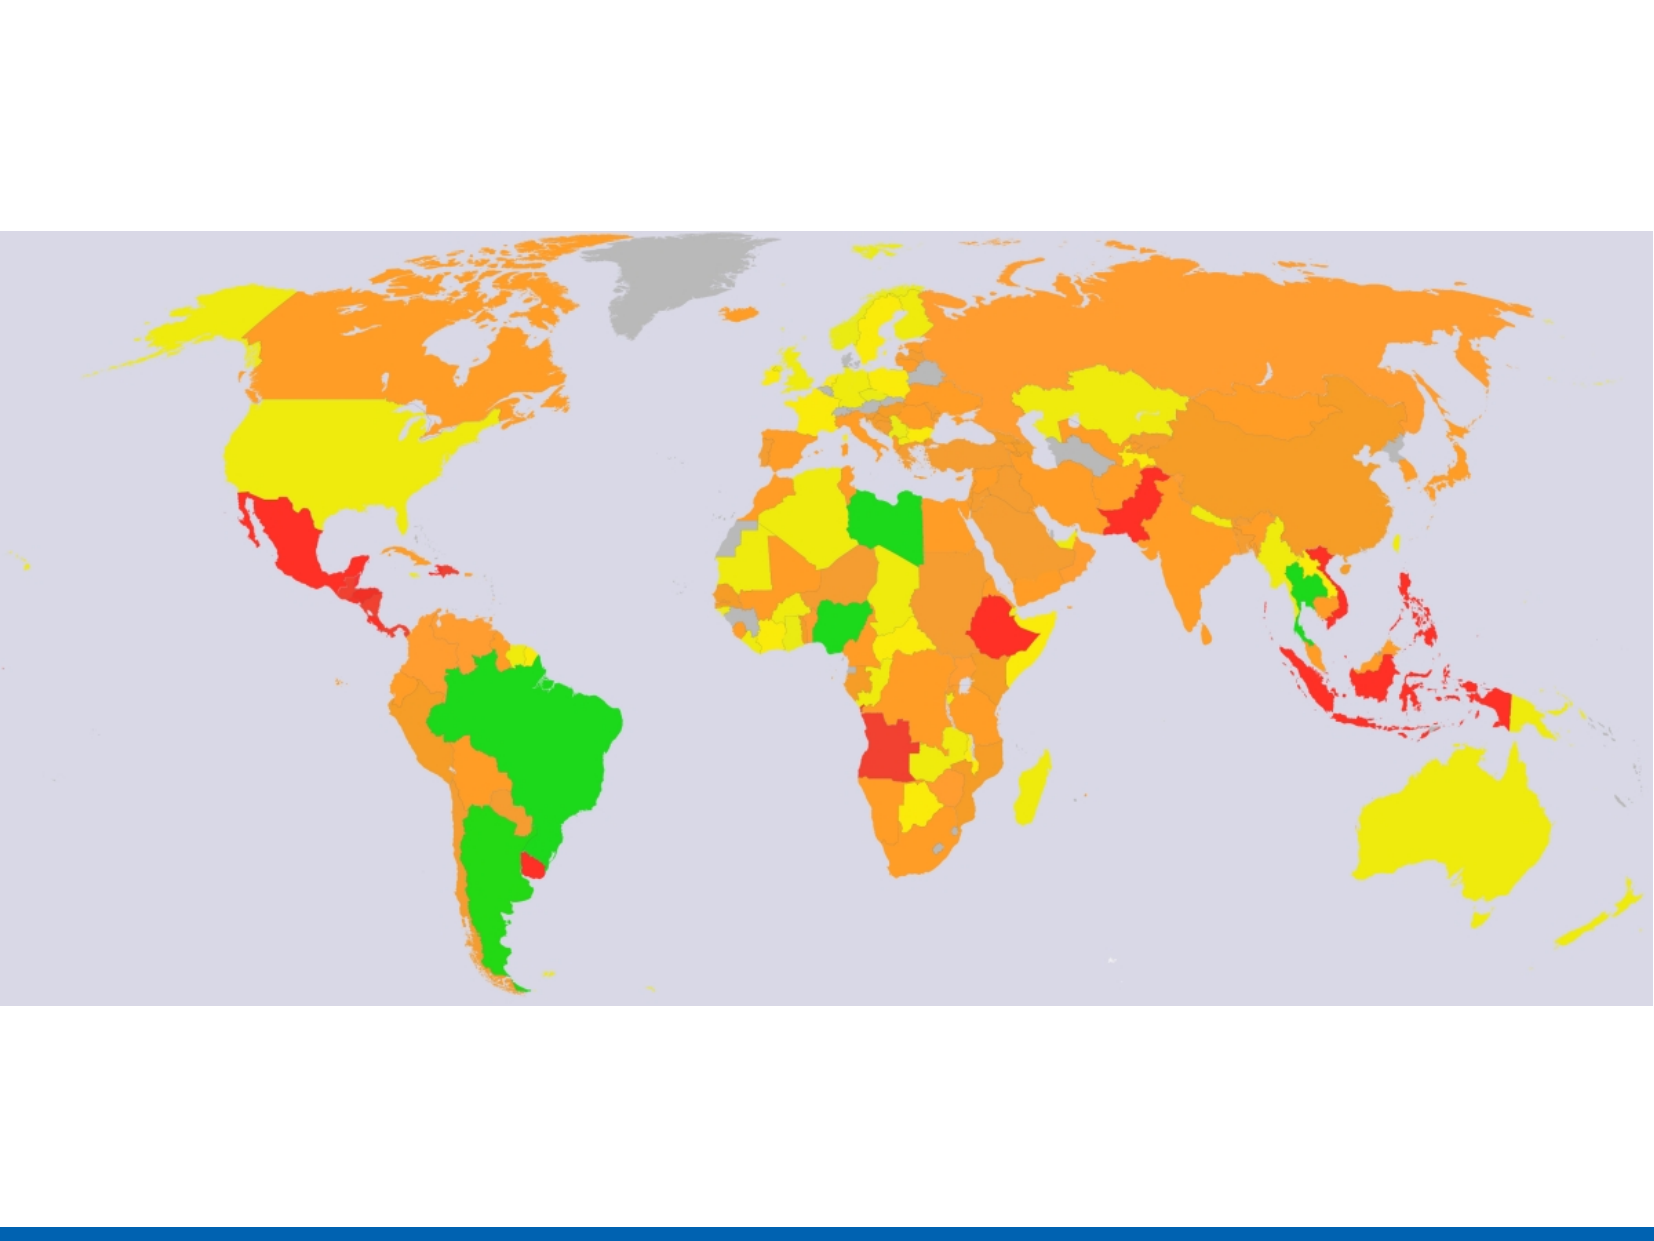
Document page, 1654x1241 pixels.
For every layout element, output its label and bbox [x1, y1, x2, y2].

picture [0, 231, 1653, 1006]
